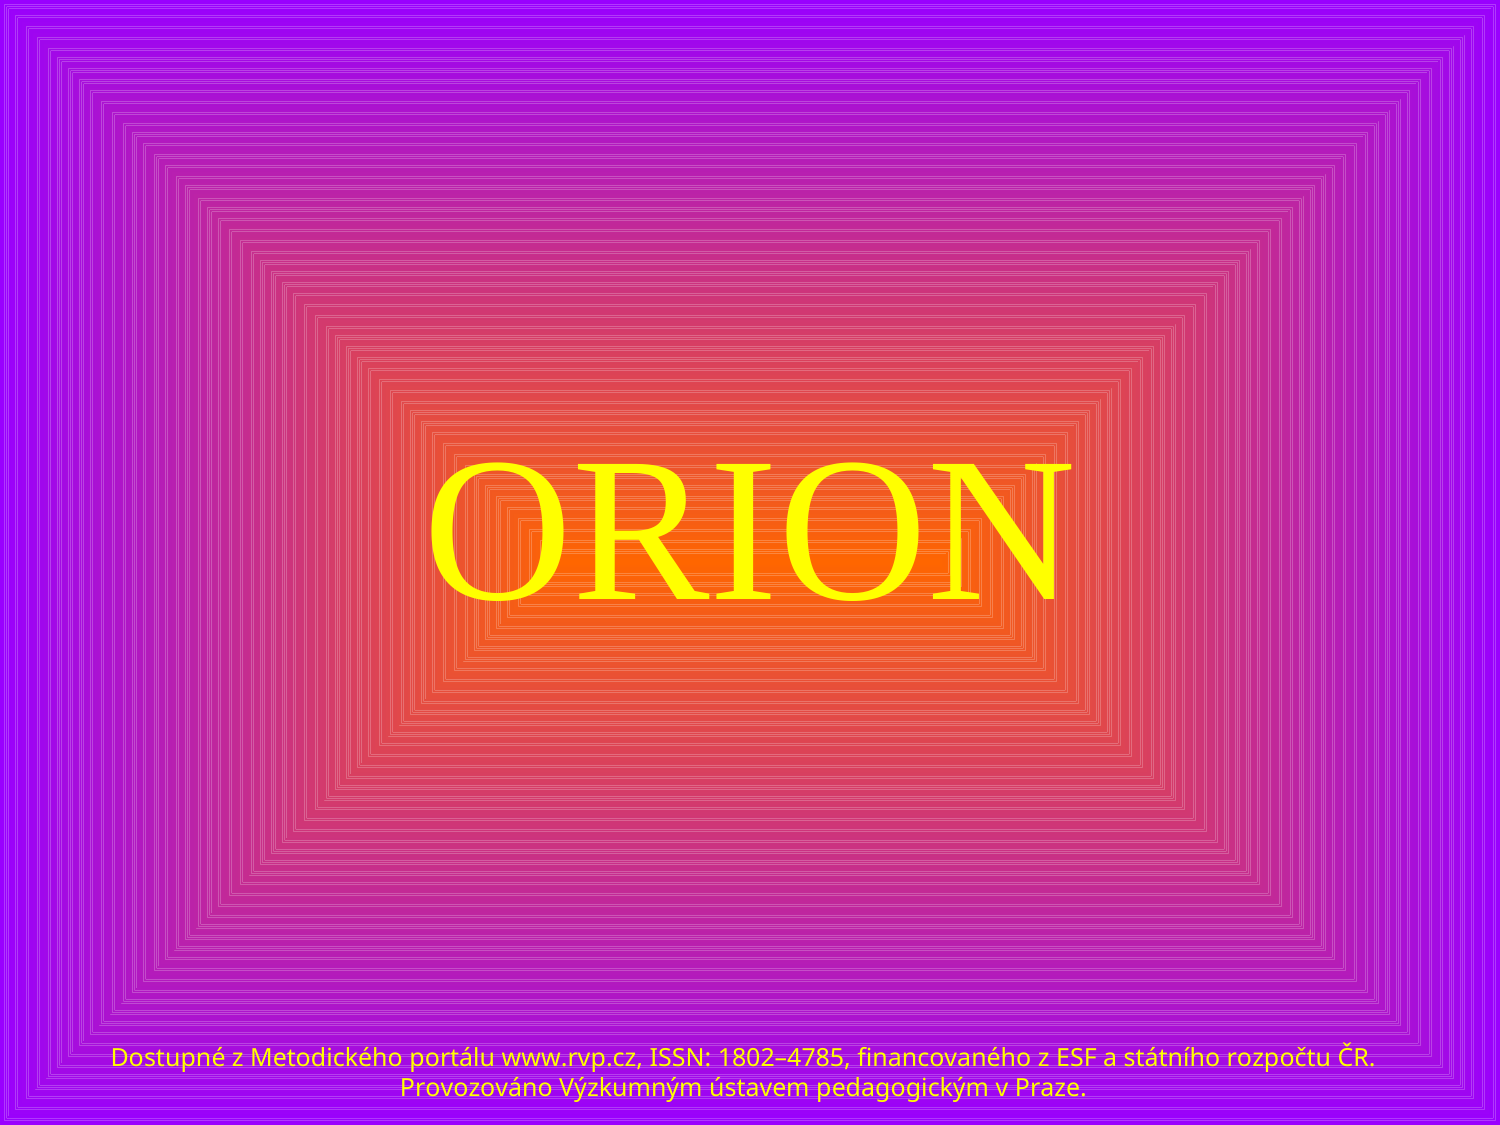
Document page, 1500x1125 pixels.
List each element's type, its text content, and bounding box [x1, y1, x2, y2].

text_box ORION [0, 385, 1500, 649]
text_box Dostupné z Metodického portálu www.rvp.cz, ISSN: 1802–4785, financovaného z ESF a státního rozpočtu ČR. Provozováno Výzkumným ústavem pedagogickým v Praze. [35, 1041, 1454, 1102]
